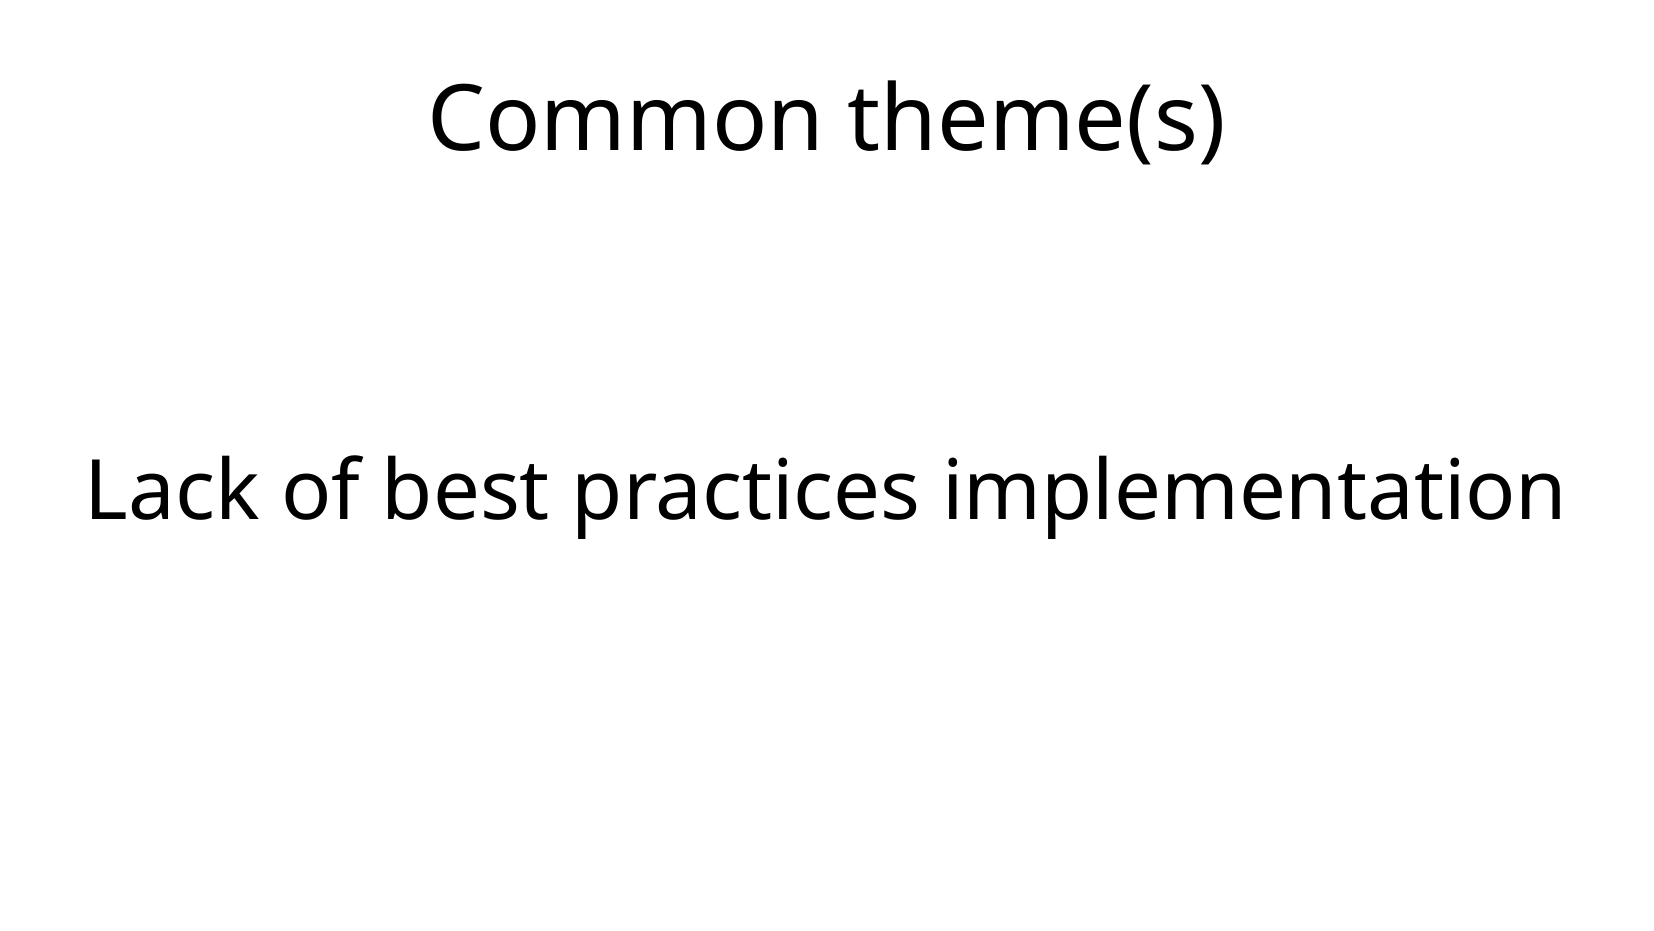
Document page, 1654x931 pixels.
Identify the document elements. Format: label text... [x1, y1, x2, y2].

subtitle Lack of best practices implementation [82, 217, 1571, 758]
title Common theme(s) [82, 37, 1571, 193]
